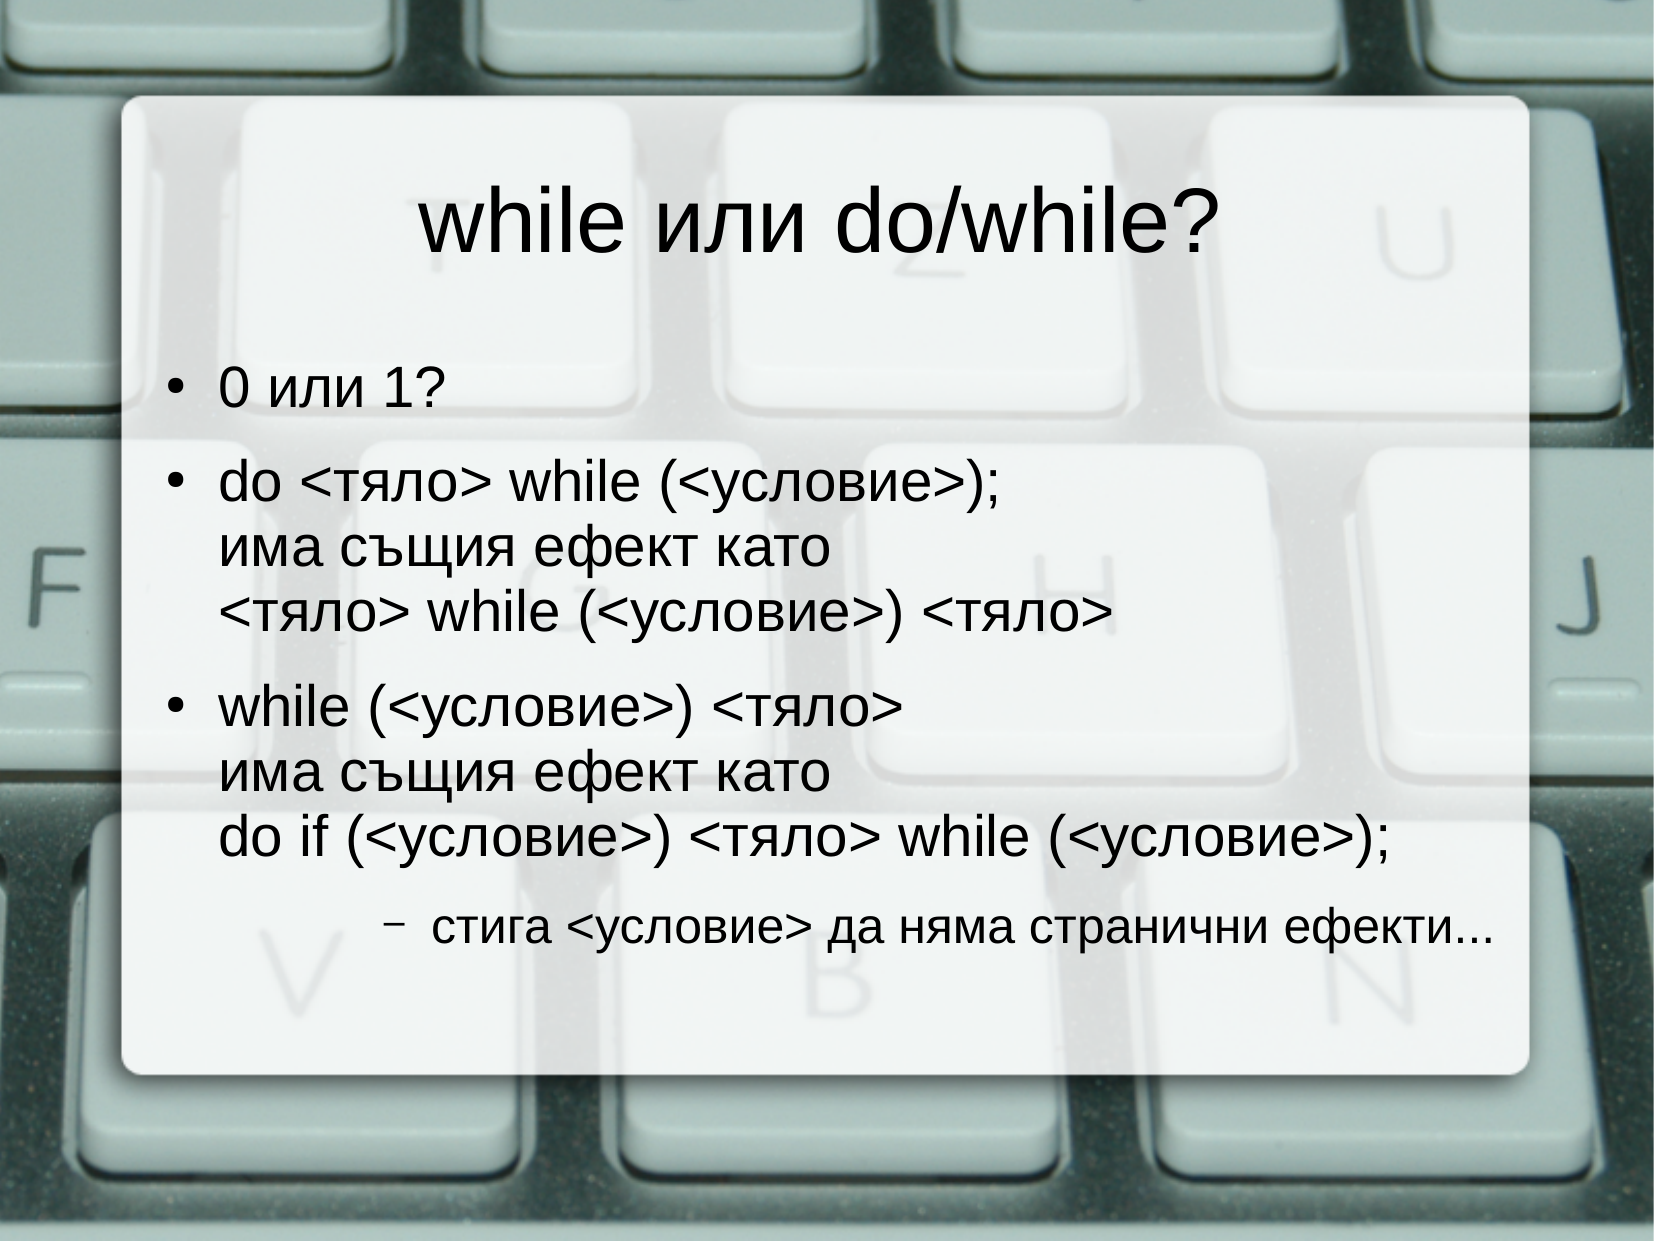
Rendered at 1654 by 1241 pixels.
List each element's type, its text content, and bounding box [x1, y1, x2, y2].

picture [0, 0, 1654, 1241]
list 0 или 1? do <тяло> while (<условие>); има същия ефект като <тяло> while (<условие>) <тяло> while (<условие>) <тяло> има същия ефект като do if (<условие>) <тяло> while (<условие>); стига <условие> да няма странични ефекти... [147, 354, 1506, 1074]
title while или do/while? [135, 117, 1506, 325]
